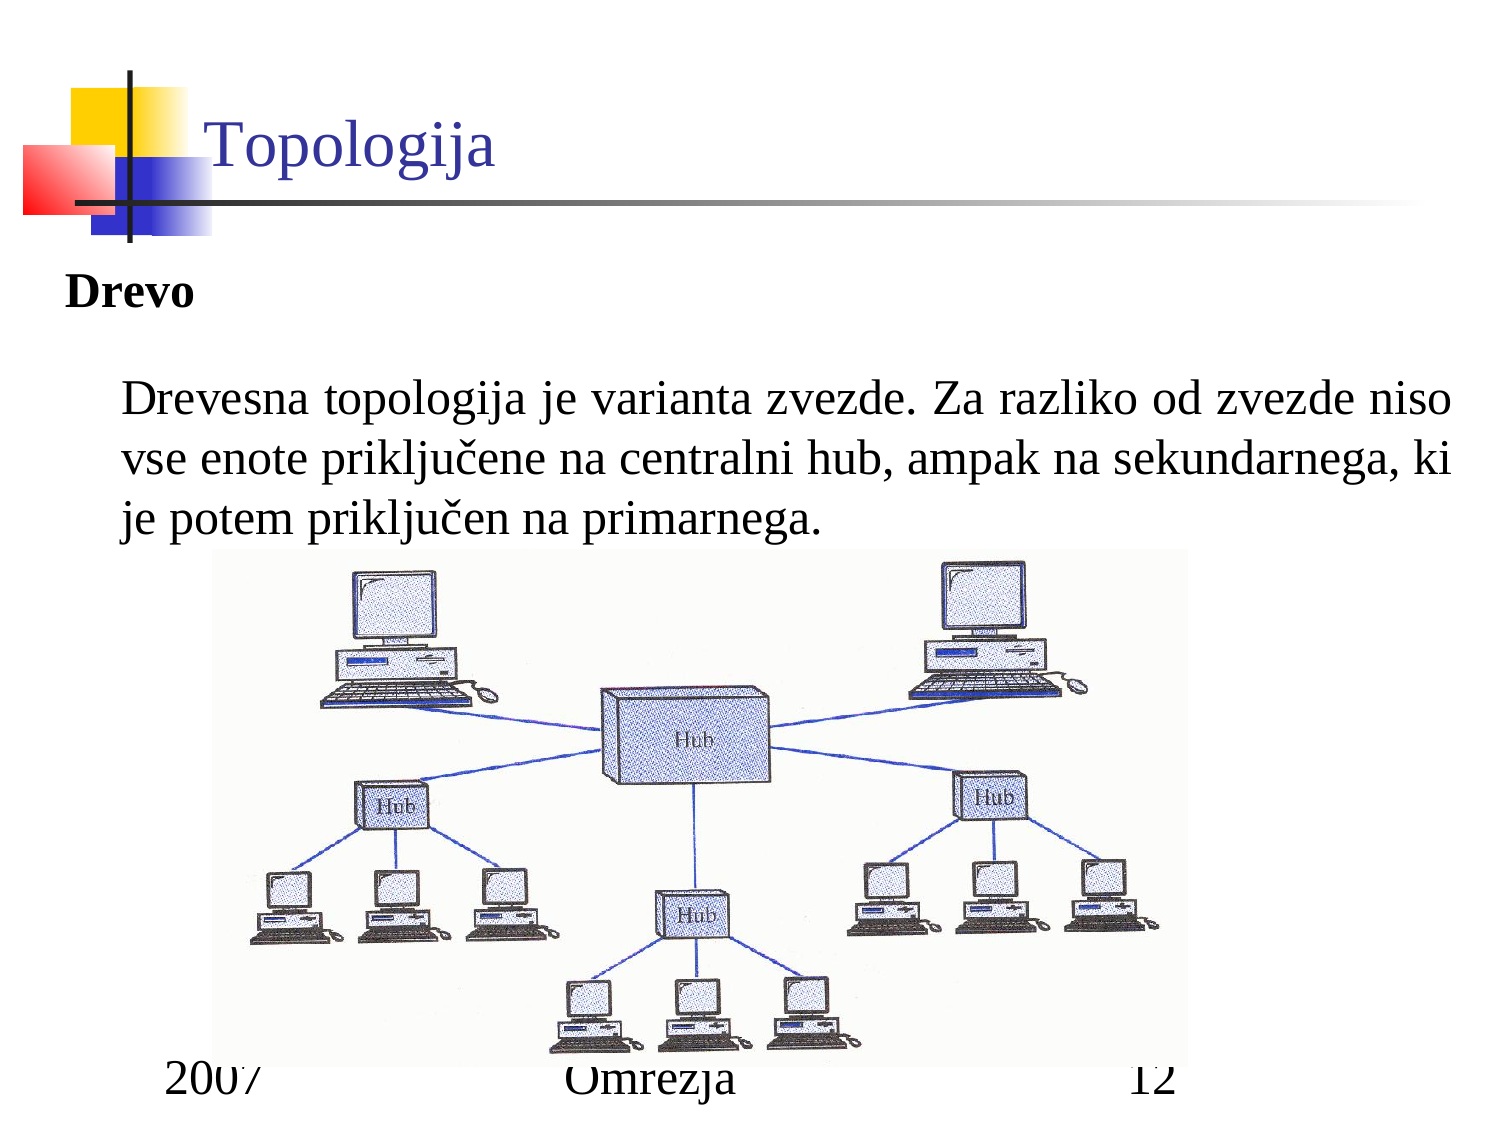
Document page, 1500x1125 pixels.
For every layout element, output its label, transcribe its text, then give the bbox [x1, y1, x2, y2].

list Drevo Drevesna topologija je varianta zvezde. Za razliko od zvezde niso vse enote priključene na centralni hub, ampak na sekundarnega, ki je potem priključen na primarnega. [50, 249, 1469, 660]
picture [212, 549, 1188, 1067]
title Topologija [188, 92, 1468, 188]
